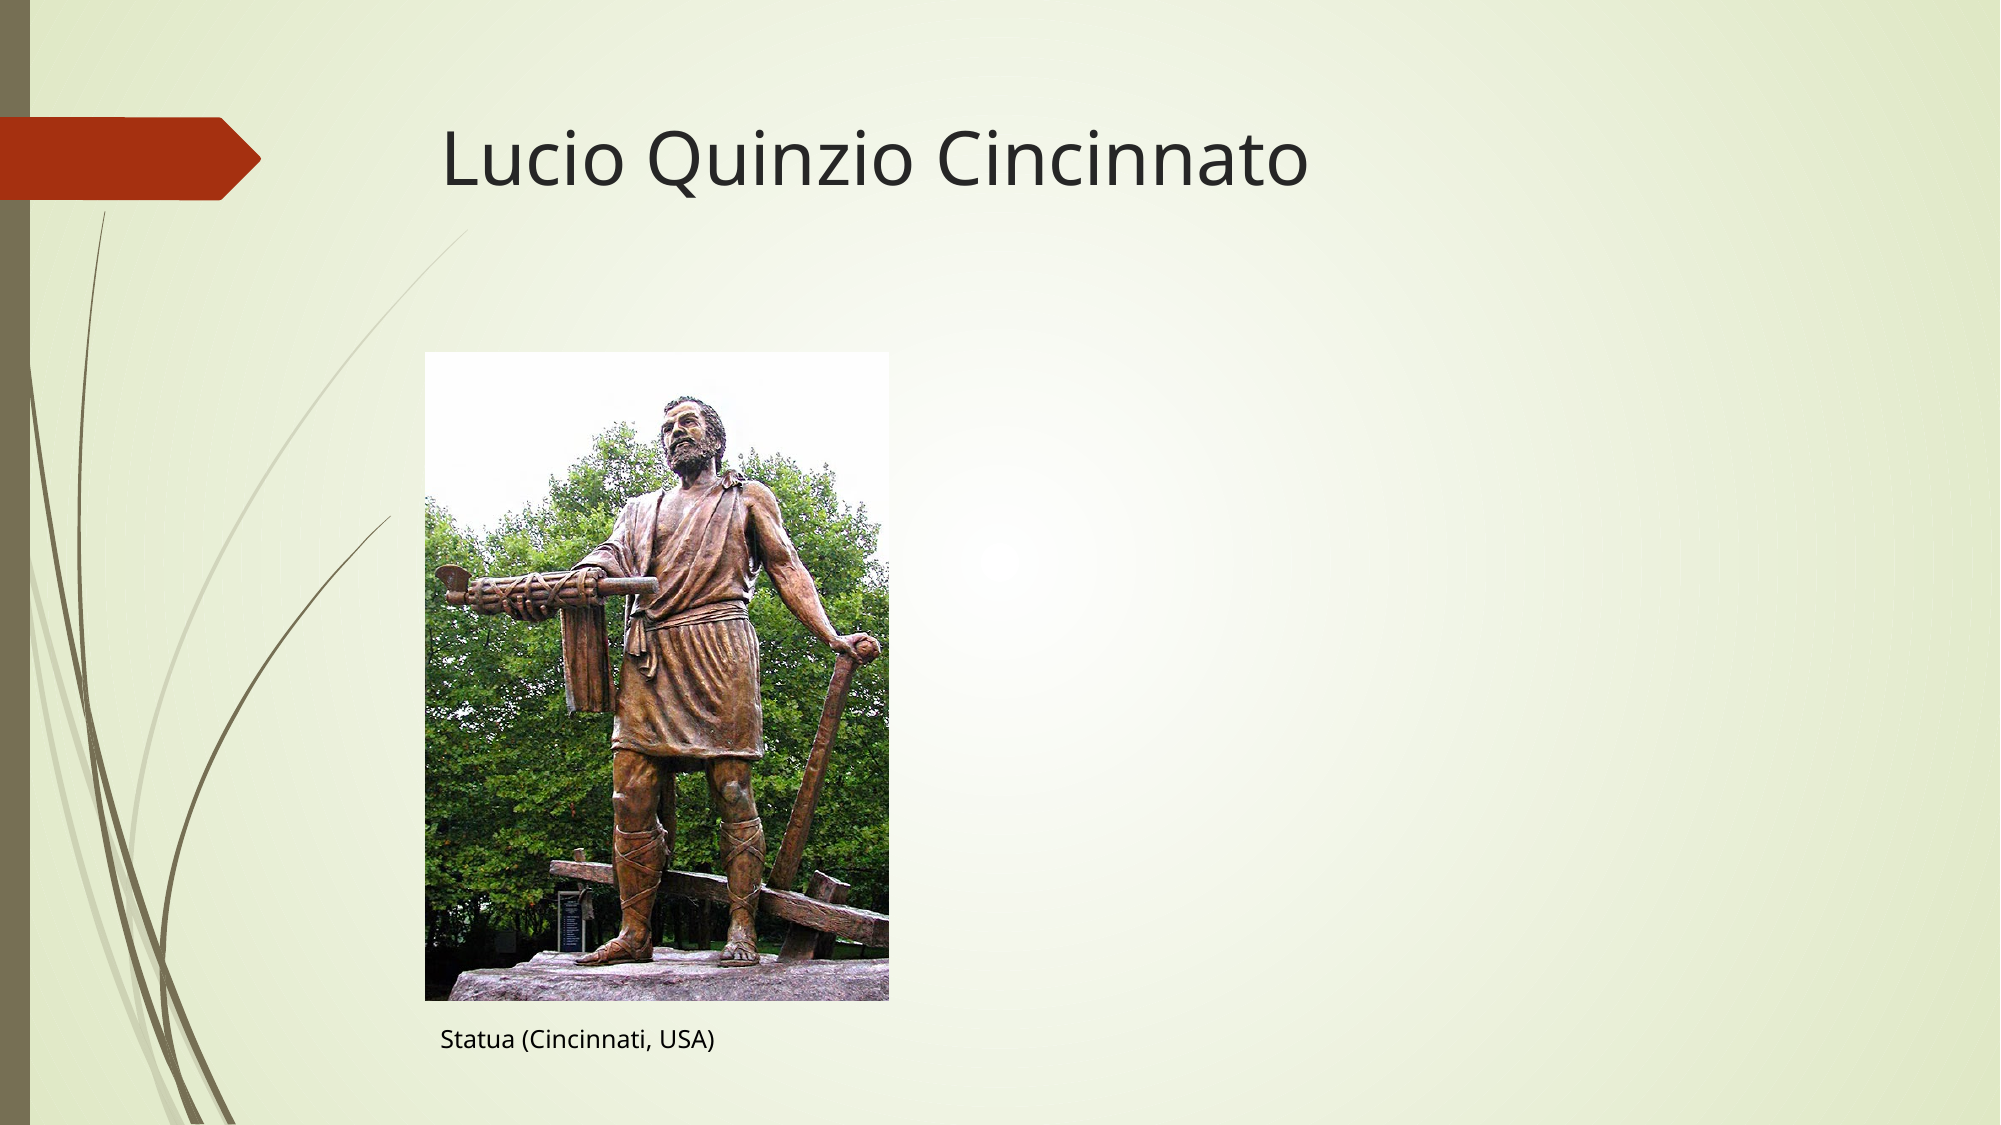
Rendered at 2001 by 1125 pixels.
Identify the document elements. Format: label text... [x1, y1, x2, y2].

picture [425, 352, 889, 1001]
title Lucio Quinzio Cincinnato [425, 102, 1888, 313]
text_box Statua (Cincinnati, USA) [425, 1016, 889, 1062]
